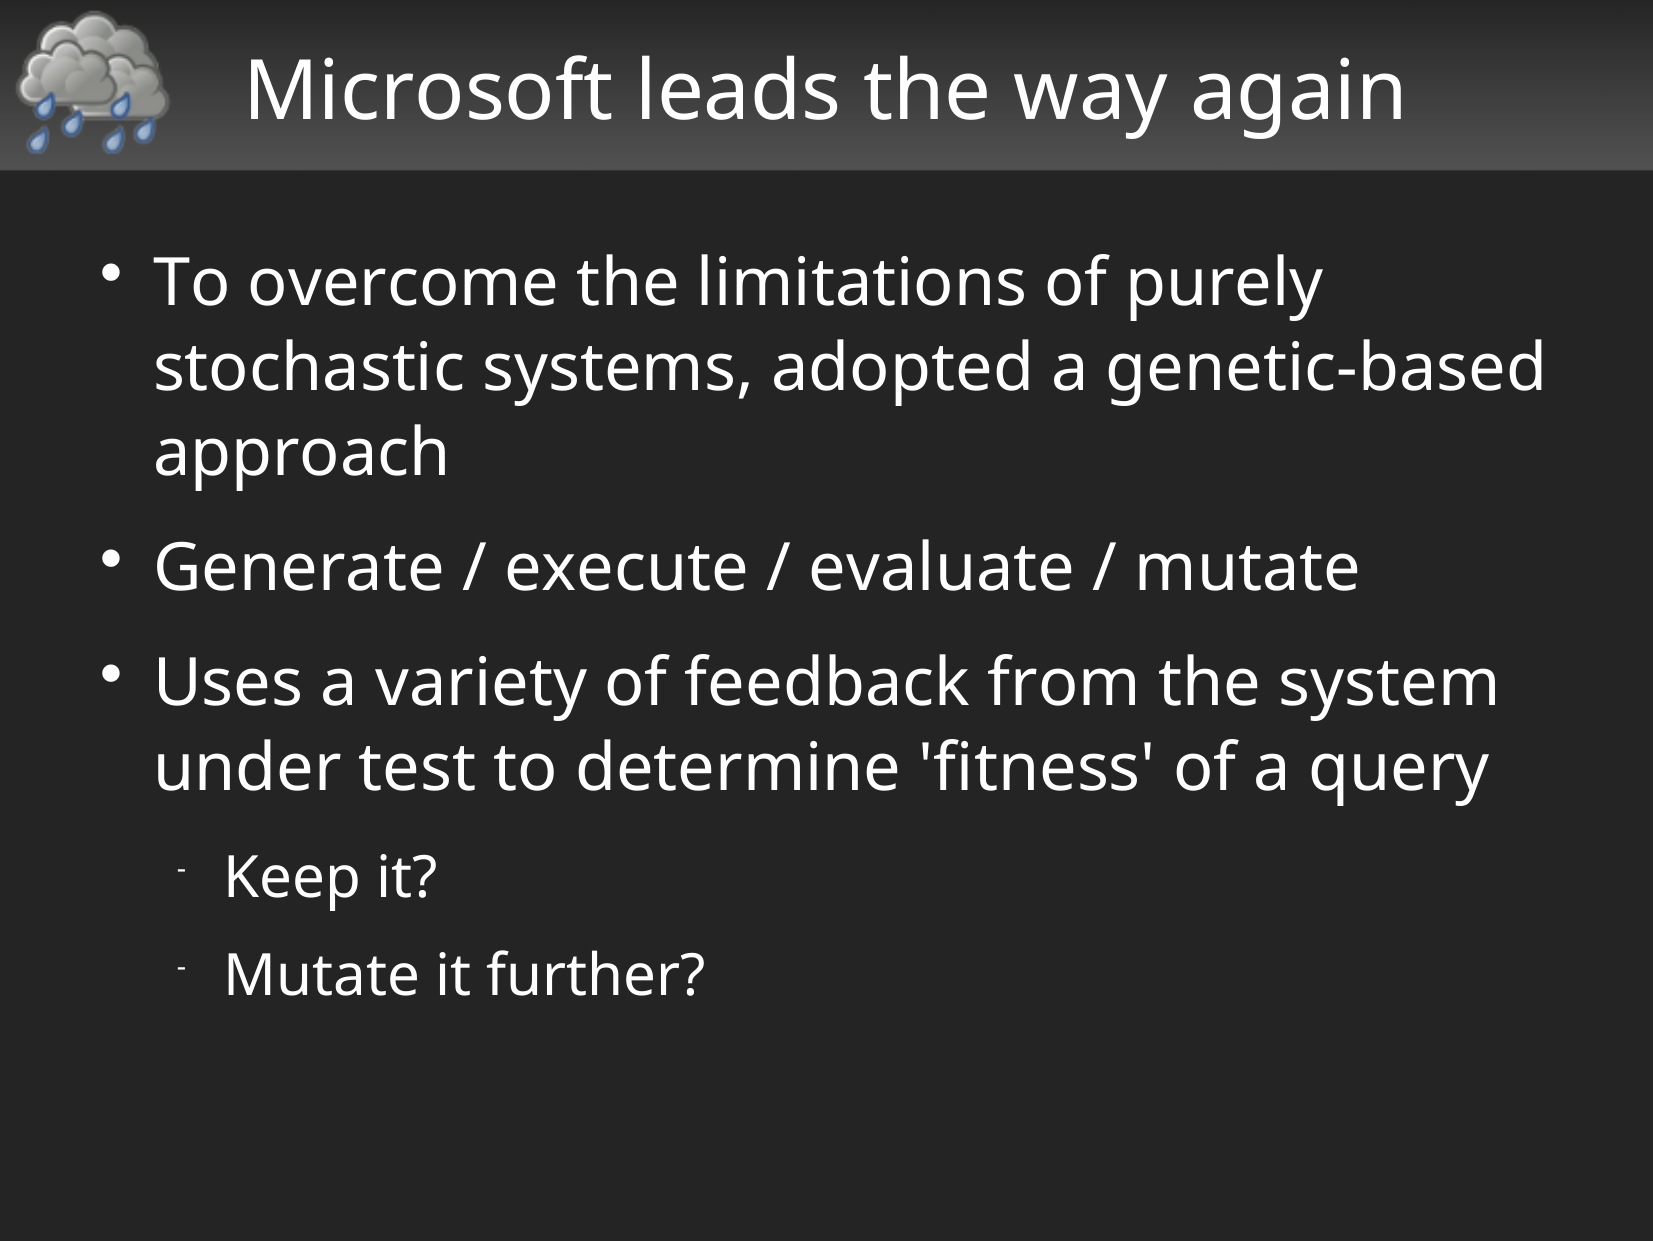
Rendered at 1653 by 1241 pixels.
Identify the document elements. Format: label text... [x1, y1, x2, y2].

title Microsoft leads the way again [82, 39, 1570, 137]
picture [0, 0, 1653, 1241]
list To overcome the limitations of purely stochastic systems, adopted a genetic-based approach Generate / execute / evaluate / mutate Uses a variety of feedback from the system under test to determine 'fitness' of a query Keep it? Mutate it further? [82, 236, 1570, 1042]
